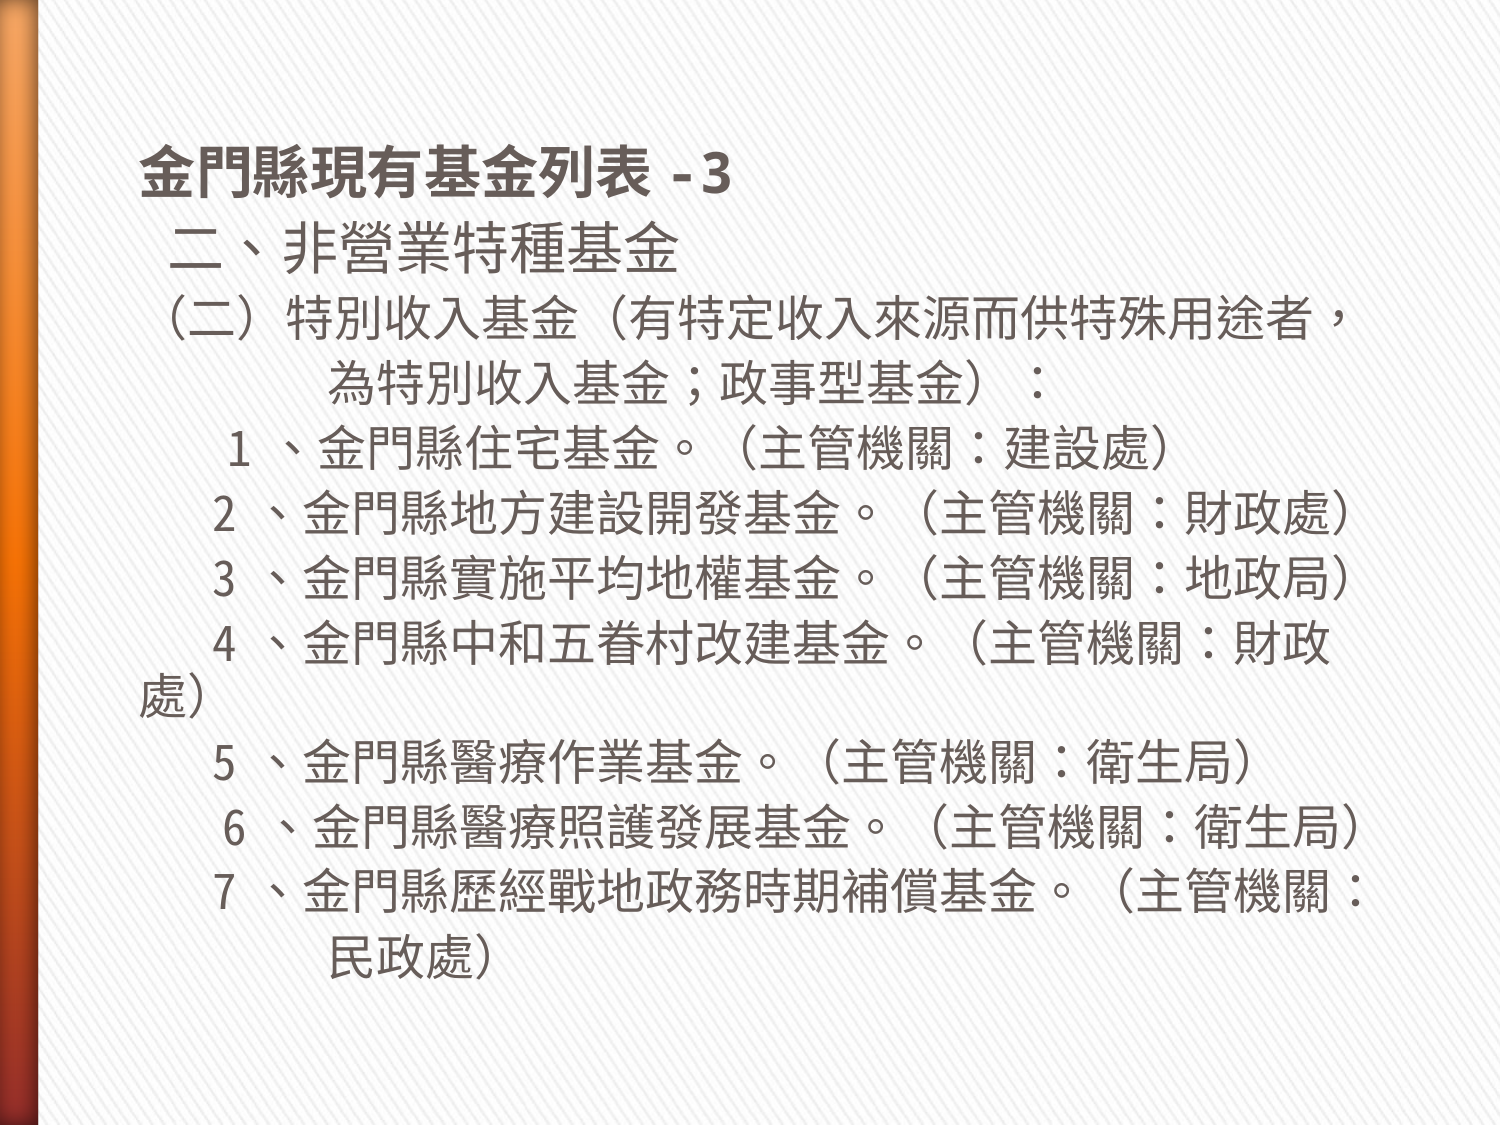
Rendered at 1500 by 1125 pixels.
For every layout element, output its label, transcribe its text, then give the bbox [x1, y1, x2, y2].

picture [0, 0, 1500, 1125]
list 金門縣現有基金列表-3 二、非營業特種基金 （二）特別收入基金（有特定收入來源而供特殊用途者， 為特別收入基金；政事型基金）： 1、金門縣住宅基金。（主管機關：建設處） 2、金門縣地方建設開發基金。（主管機關：財政處） 3、金門縣實施平均地權基金。（主管機關：地政局） 4、金門縣中和五眷村改建基金。（主管機關：財政處） 5、金門縣醫療作業基金。（主管機關：衛生局） 6、金門縣醫療照護發展基金。（主管機關：衛生局） 7、金門縣歷經戰地政務時期補償基金。（主管機關： 民政處） [123, 137, 1432, 1000]
